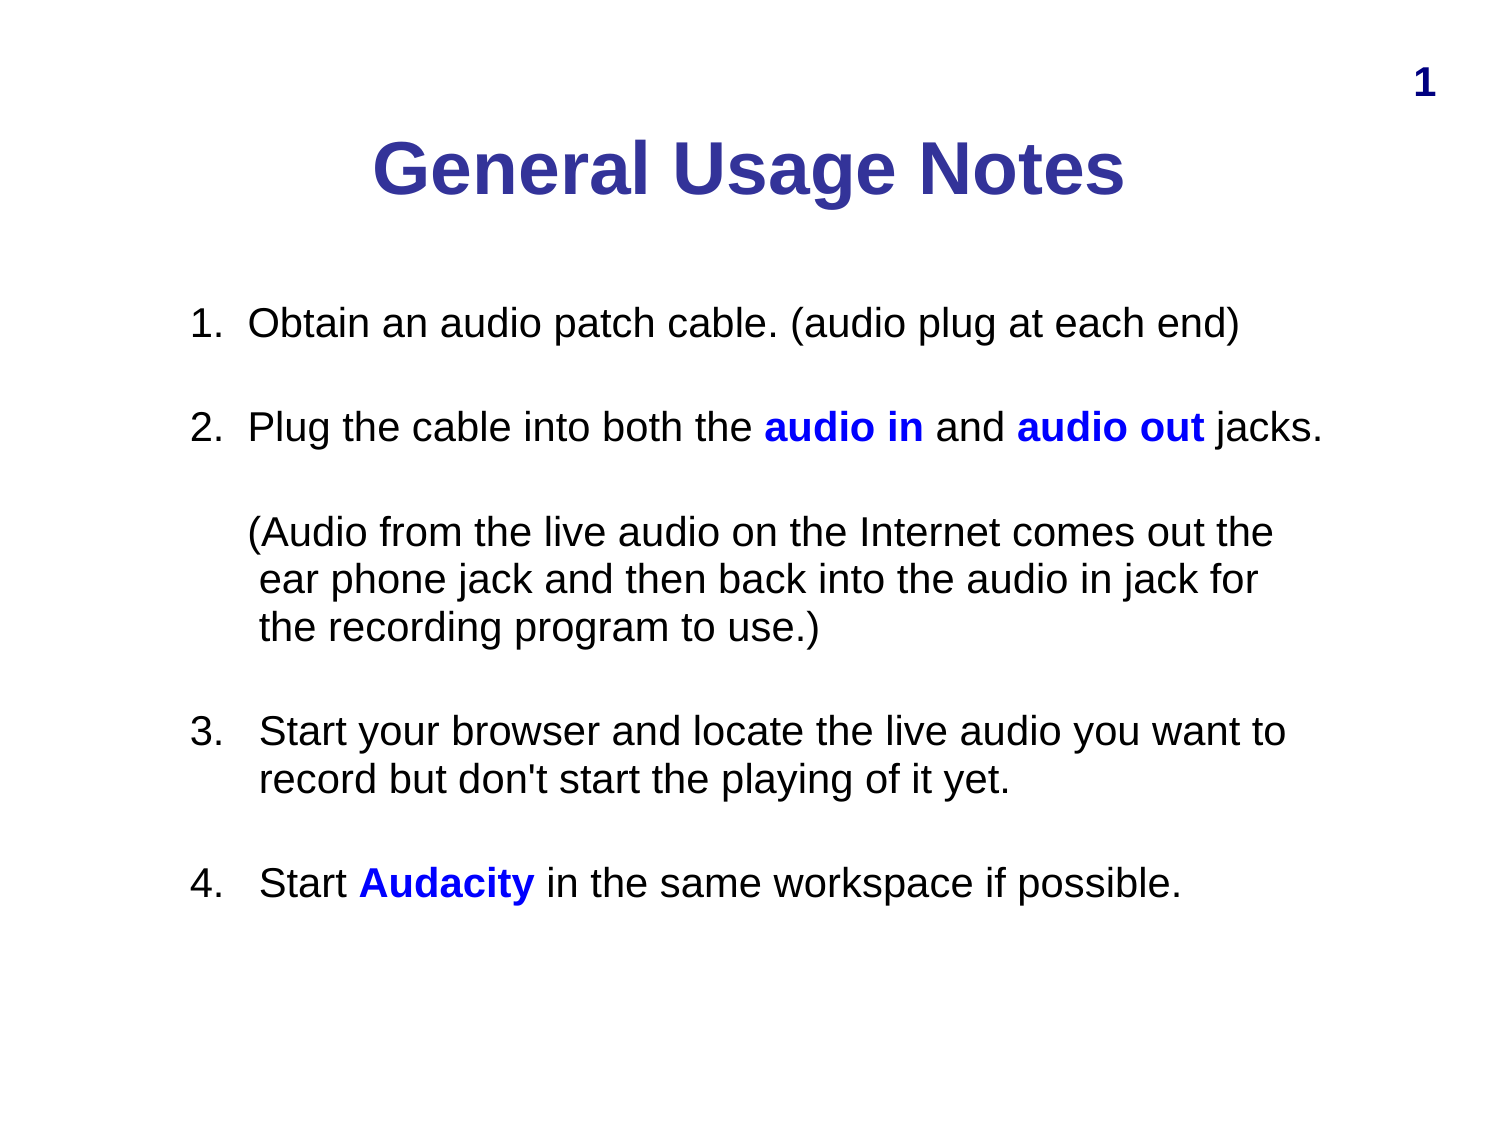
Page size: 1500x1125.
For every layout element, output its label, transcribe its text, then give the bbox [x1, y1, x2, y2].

text_box 1 [1387, 47, 1463, 113]
title General Usage Notes [75, 112, 1426, 225]
list 1. Obtain an audio patch cable. (audio plug at each end) 2. Plug the cable into both the audio in and audio out jacks. (Audio from the live audio on the Internet comes out the ear phone jack and then back into the audio in jack for the recording program to use.) 3. Start your browser and locate the live audio you want to record but don't start the playing of it yet. 4. Start Audacity in the same workspace if possible. [112, 299, 1351, 978]
